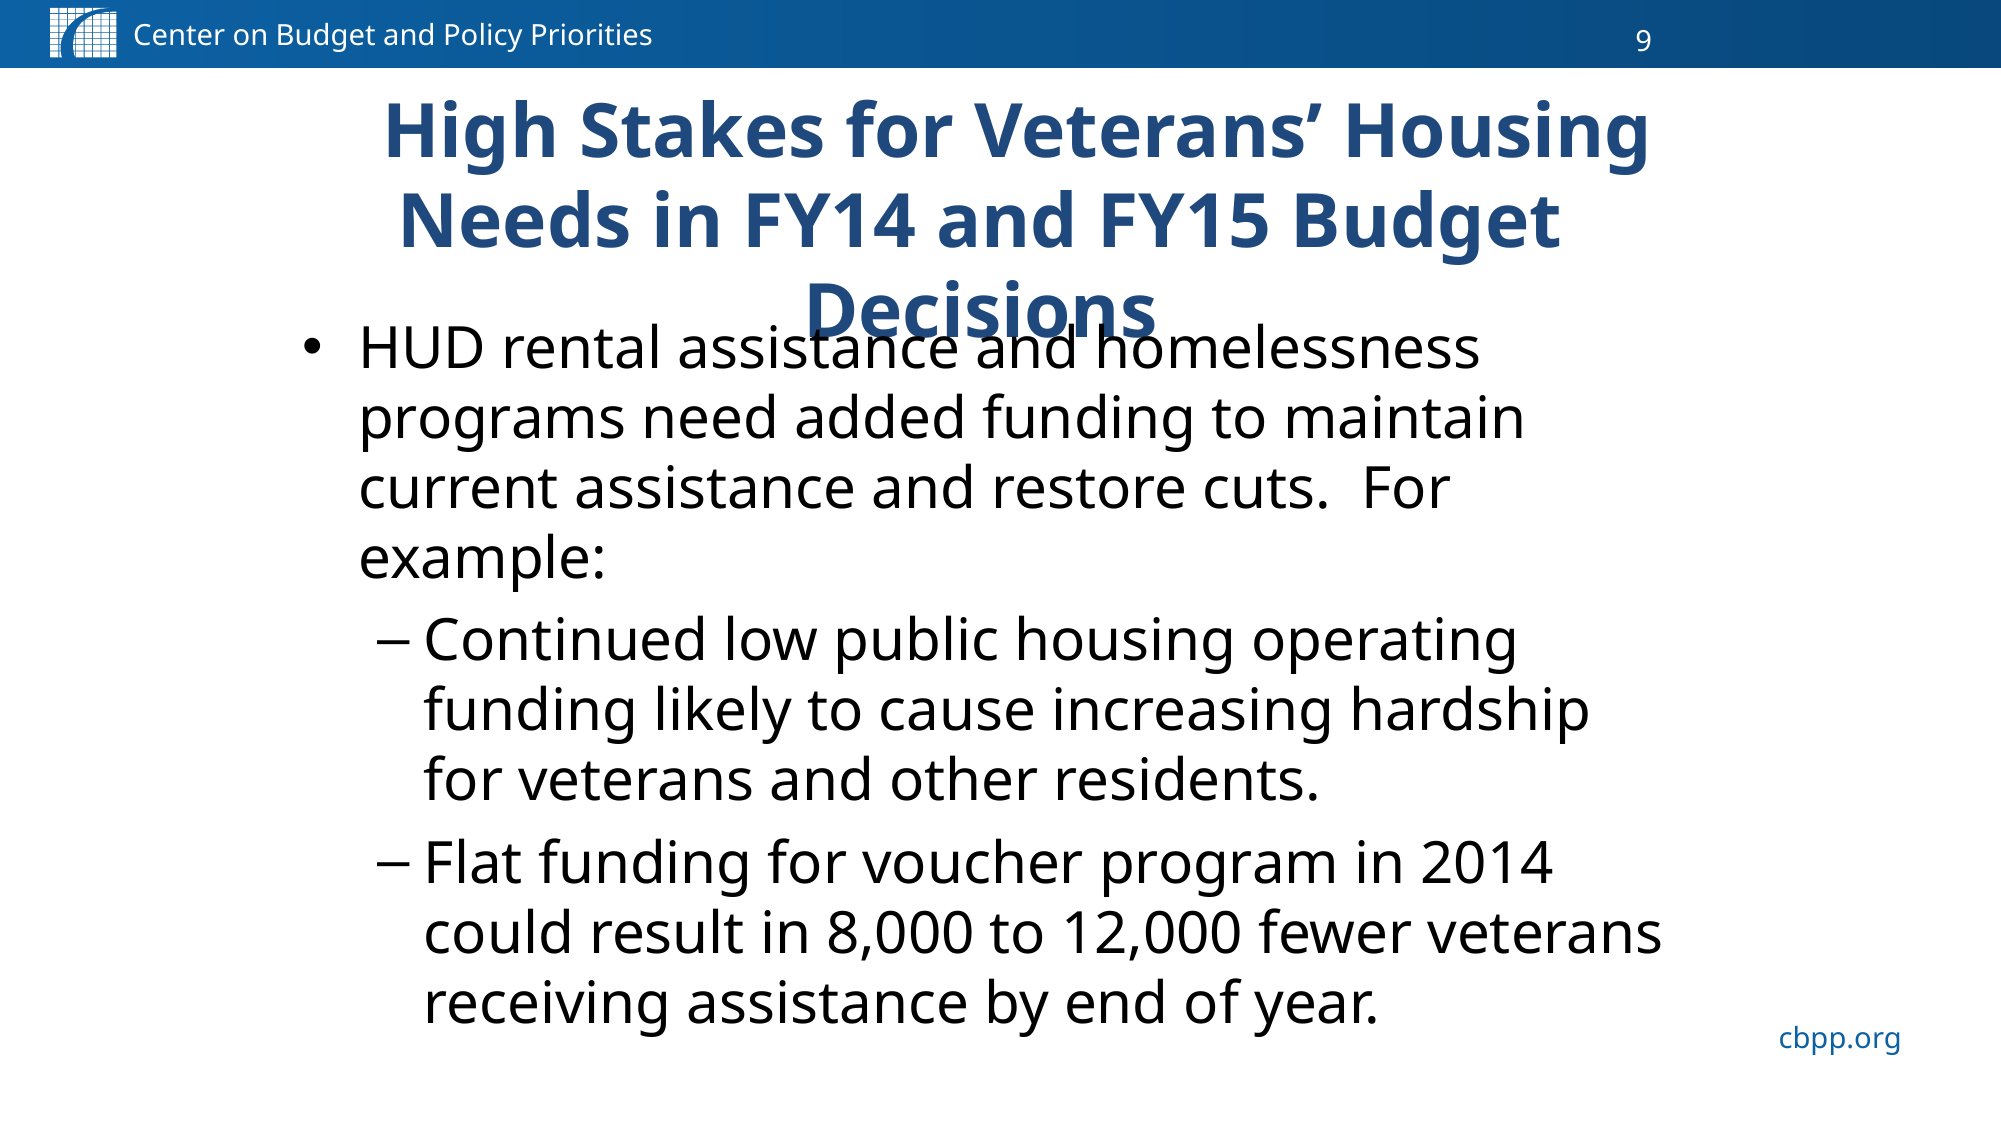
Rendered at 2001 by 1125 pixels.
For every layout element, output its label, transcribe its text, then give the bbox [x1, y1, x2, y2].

text_box <number> [1599, 15, 1688, 76]
list HUD rental assistance and homelessness programs need added funding to maintain current assistance and restore cuts. For example: Continued low public housing operating funding likely to cause increasing hardship for veterans and other residents. Flat funding for voucher program in 2014 could result in 8,000 to 12,000 fewer veterans receiving assistance by end of year. [287, 302, 1700, 988]
text_box <number> [1433, 1042, 1901, 1103]
title High Stakes for Veterans’ Housing Needs in FY14 and FY15 Budget Decisions [240, 75, 1721, 213]
